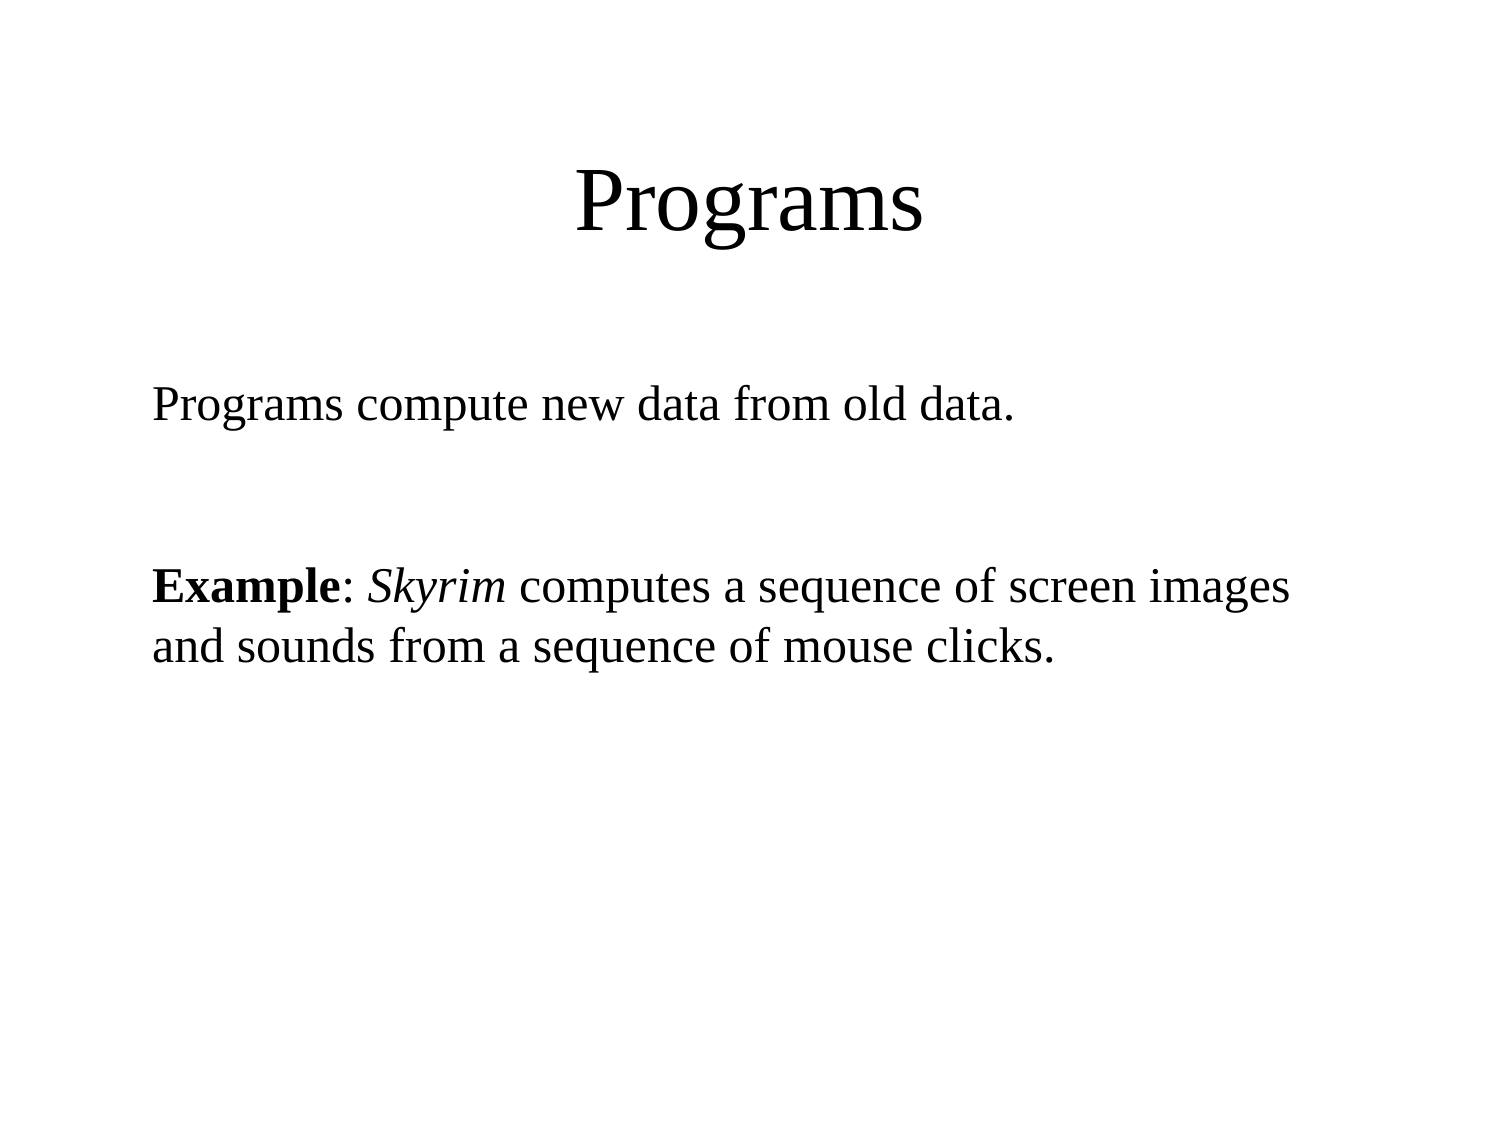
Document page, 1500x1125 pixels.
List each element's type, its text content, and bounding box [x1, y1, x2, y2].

text_box Programs compute new data from old data. Example: Skyrim computes a sequence of screen images and sounds from a sequence of mouse clicks. [137, 362, 1388, 681]
title Programs [112, 99, 1388, 288]
